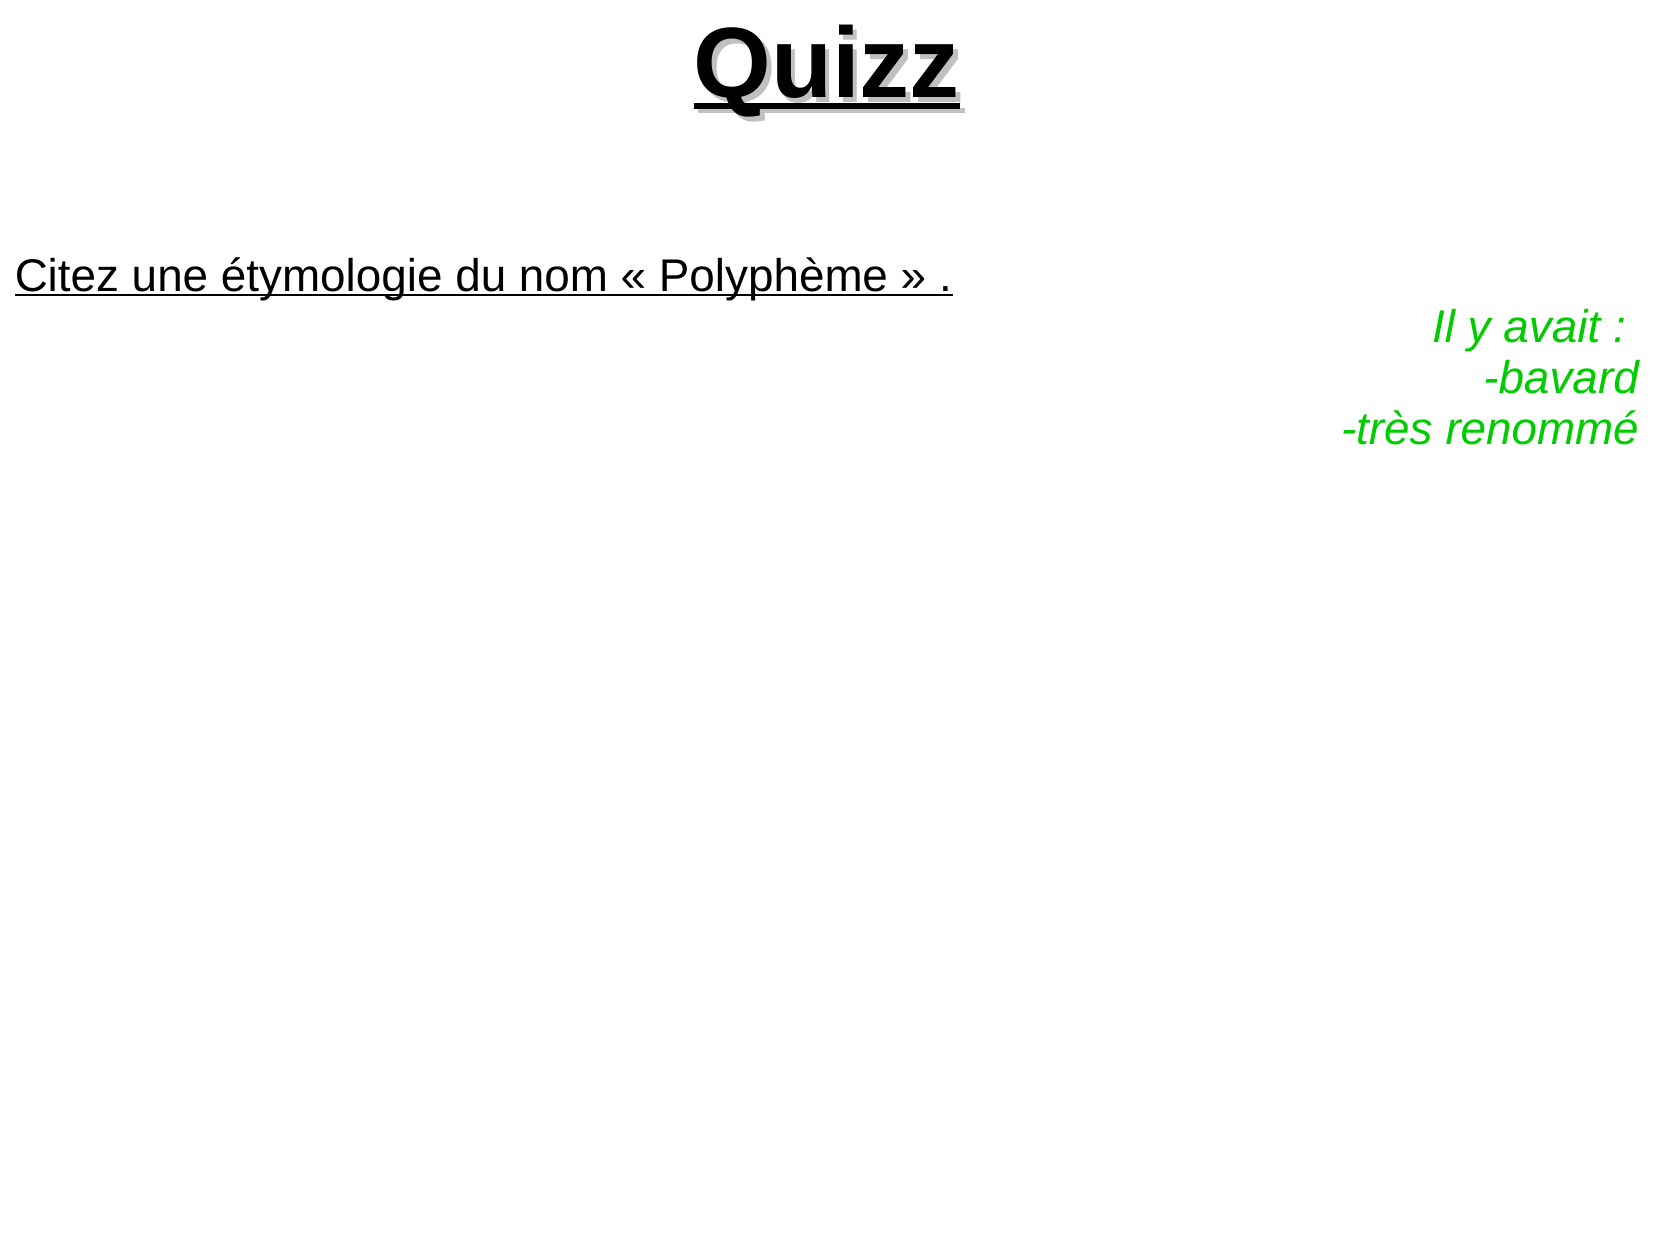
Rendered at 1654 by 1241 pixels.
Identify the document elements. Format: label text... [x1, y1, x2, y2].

text_box Quizz [0, 0, 1654, 127]
text_box Citez une étymologie du nom « Polyphème » . Il y avait : -bavard -très renommé [0, 242, 1654, 514]
